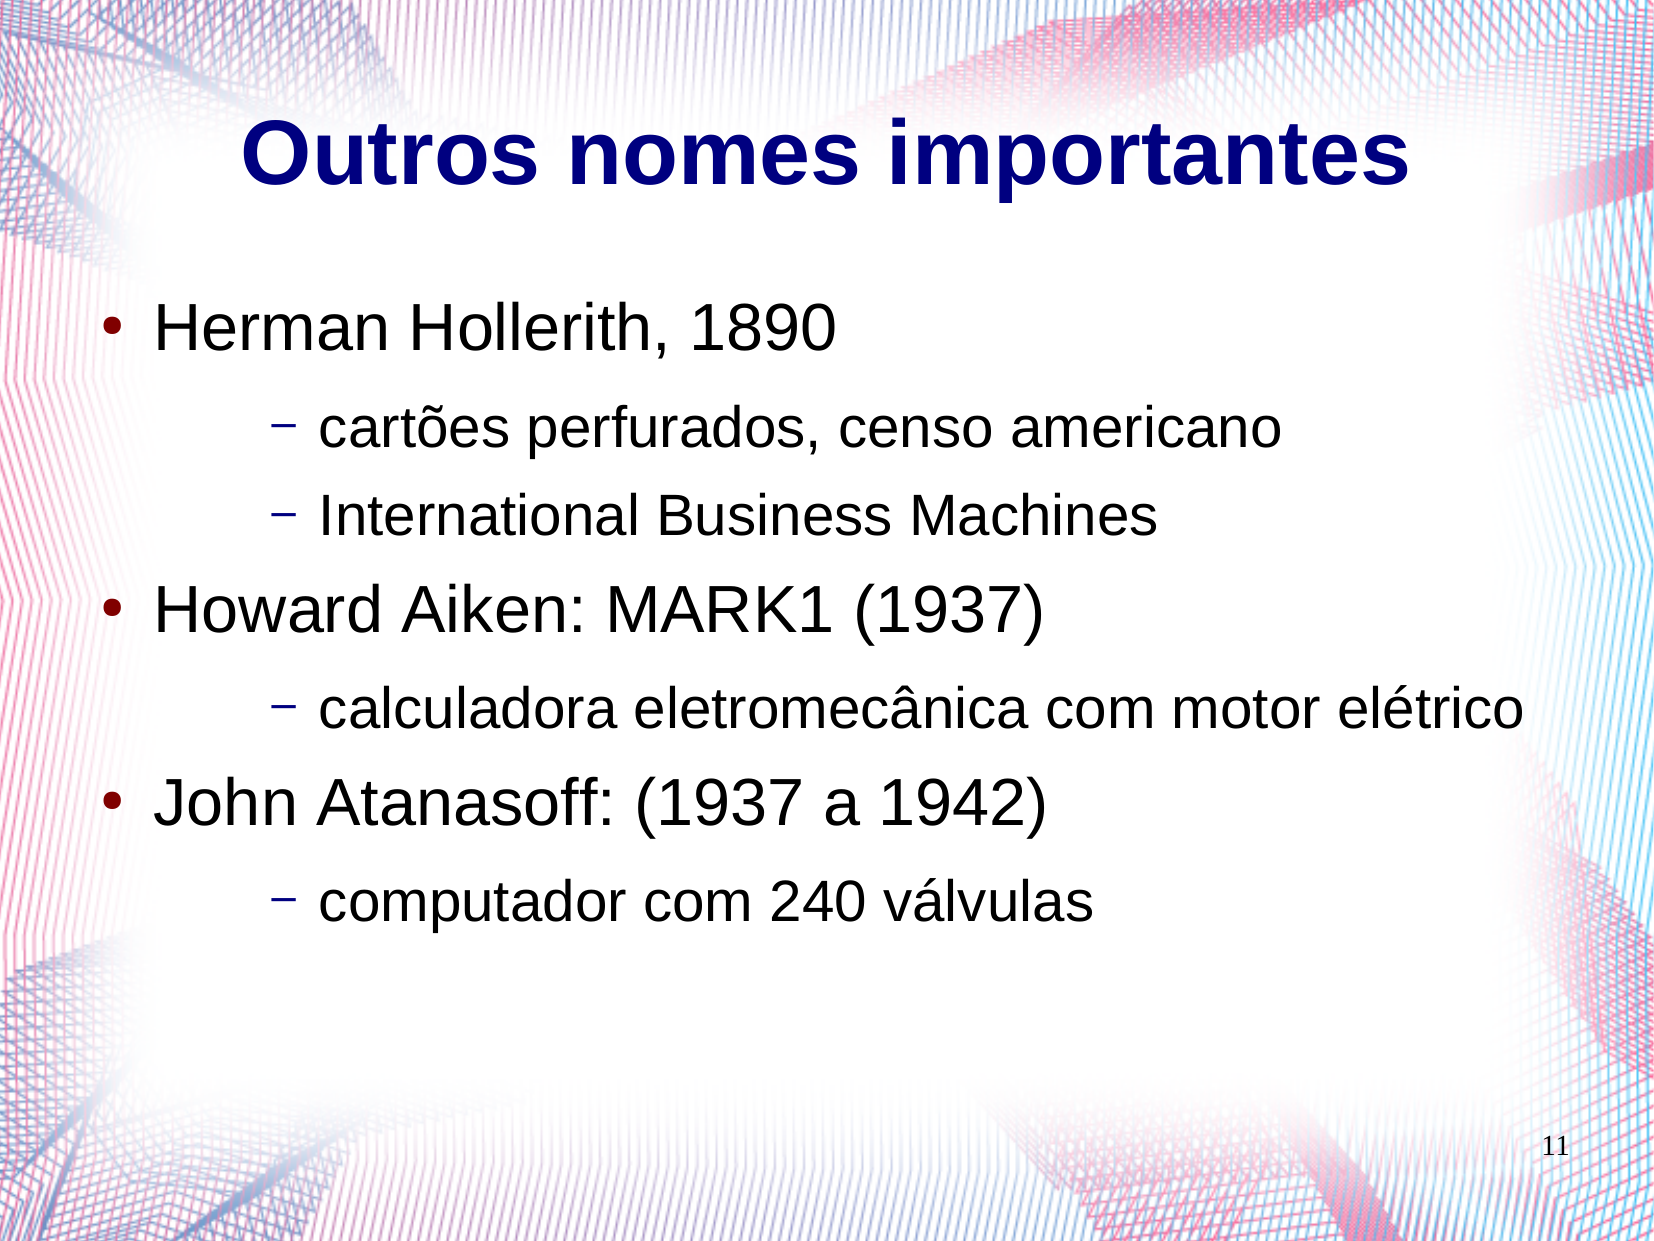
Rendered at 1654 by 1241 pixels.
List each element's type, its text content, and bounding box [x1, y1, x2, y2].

picture [0, 0, 1654, 1241]
title Outros nomes importantes [82, 56, 1571, 250]
list Herman Hollerith, 1890 cartões perfurados, censo americano International Business Machines Howard Aiken: MARK1 (1937) calculadora eletromecânica com motor elétrico John Atanasoff: (1937 a 1942) computador com 240 válvulas [82, 290, 1571, 1094]
